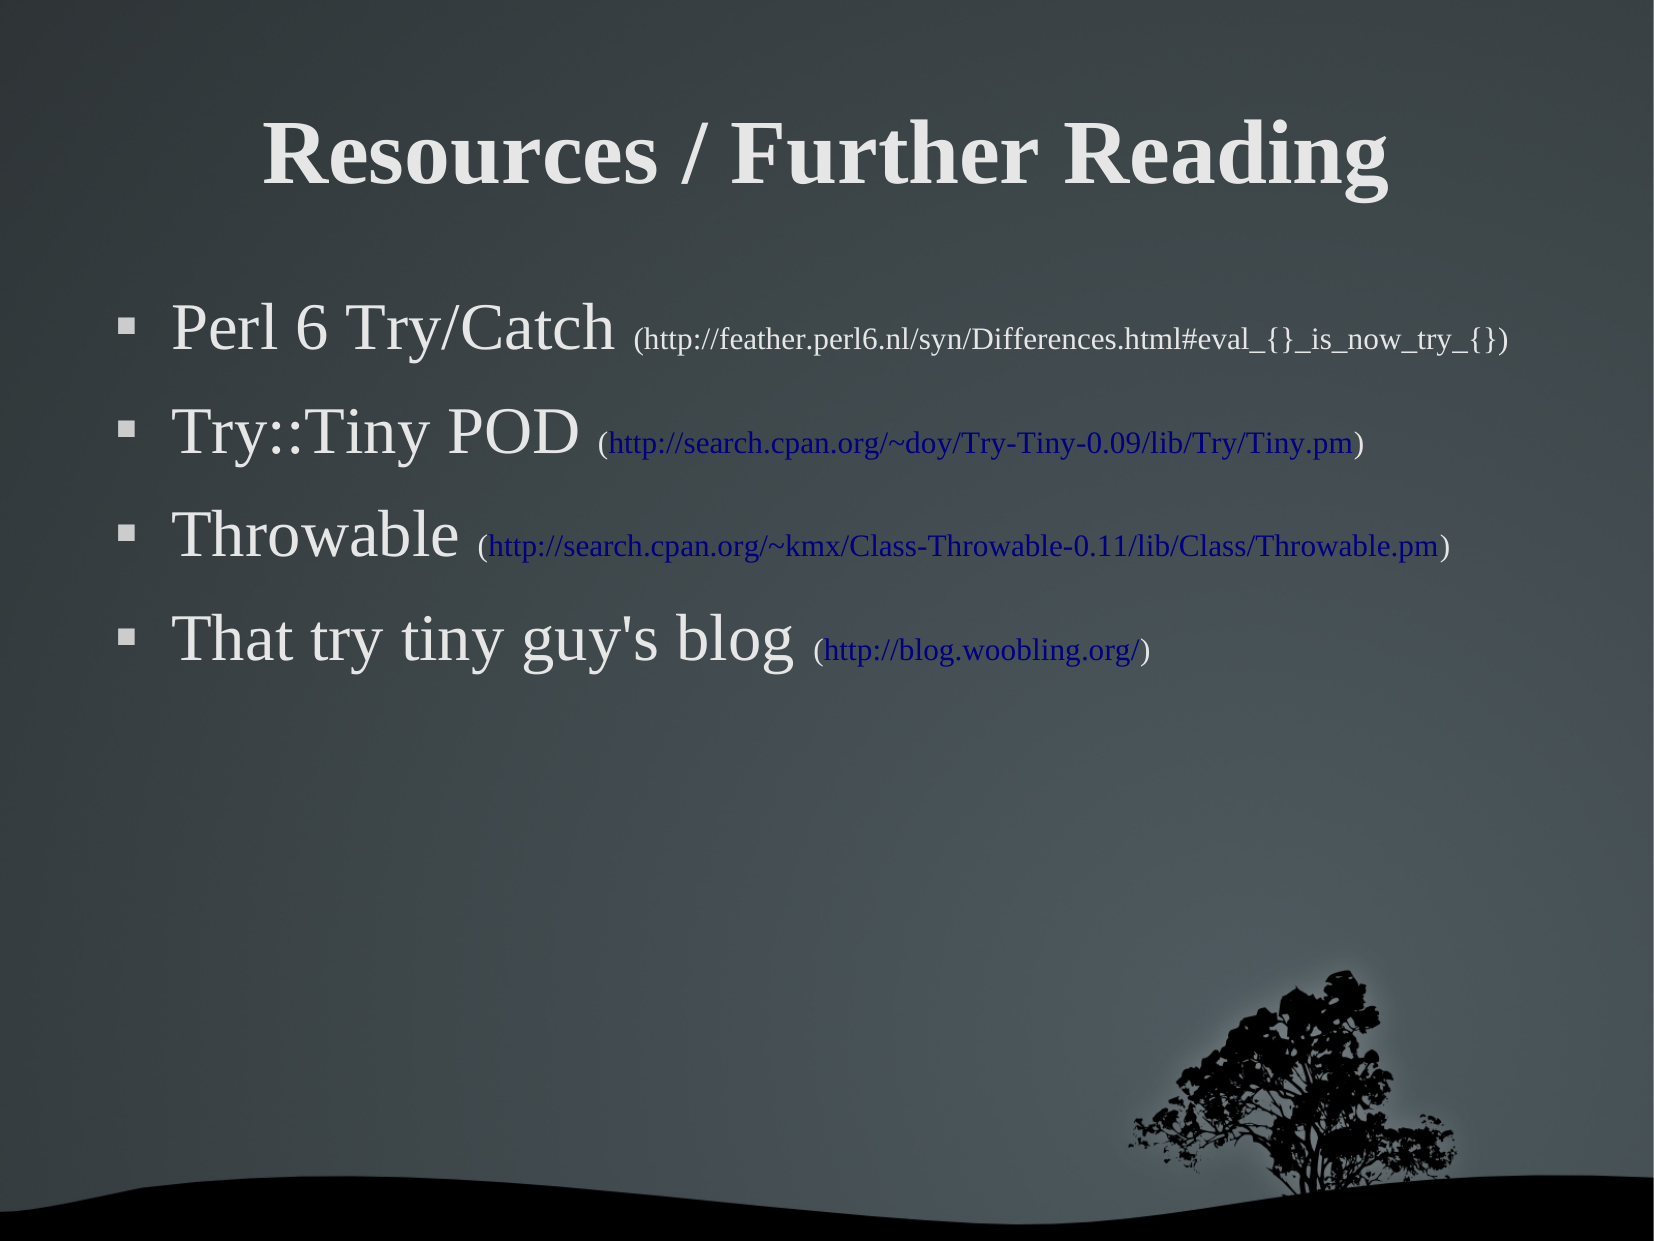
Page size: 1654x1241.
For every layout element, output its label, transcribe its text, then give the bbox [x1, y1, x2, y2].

title Resources / Further Reading [82, 49, 1571, 257]
list Perl 6 Try/Catch (http://feather.perl6.nl/syn/Differences.html#eval_{}_is_now_try_{}) Try::Tiny POD (http://search.cpan.org/~doy/Try-Tiny-0.09/lib/Try/Tiny.pm) Throwable (http://search.cpan.org/~kmx/Class-Throwable-0.11/lib/Class/Throwable.pm) That try tiny guy's blog (http://blog.woobling.org/) [82, 290, 1571, 1094]
picture [0, 0, 1654, 1241]
